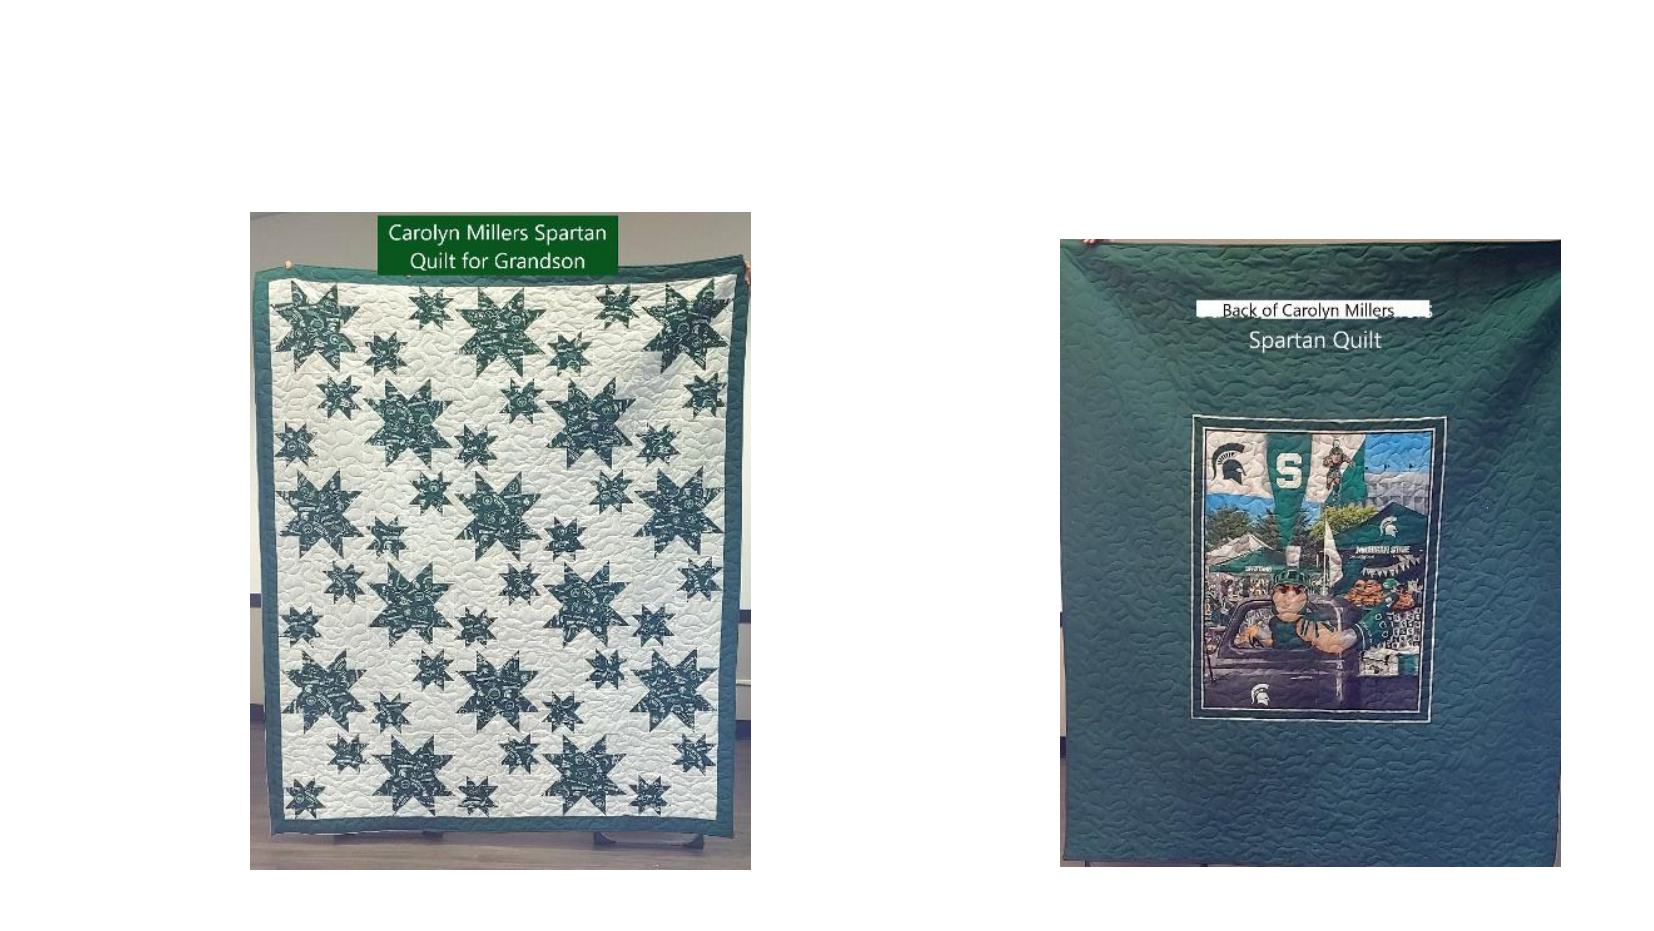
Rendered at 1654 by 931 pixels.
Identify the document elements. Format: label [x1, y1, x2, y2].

picture [1060, 239, 1561, 867]
picture [250, 212, 751, 871]
